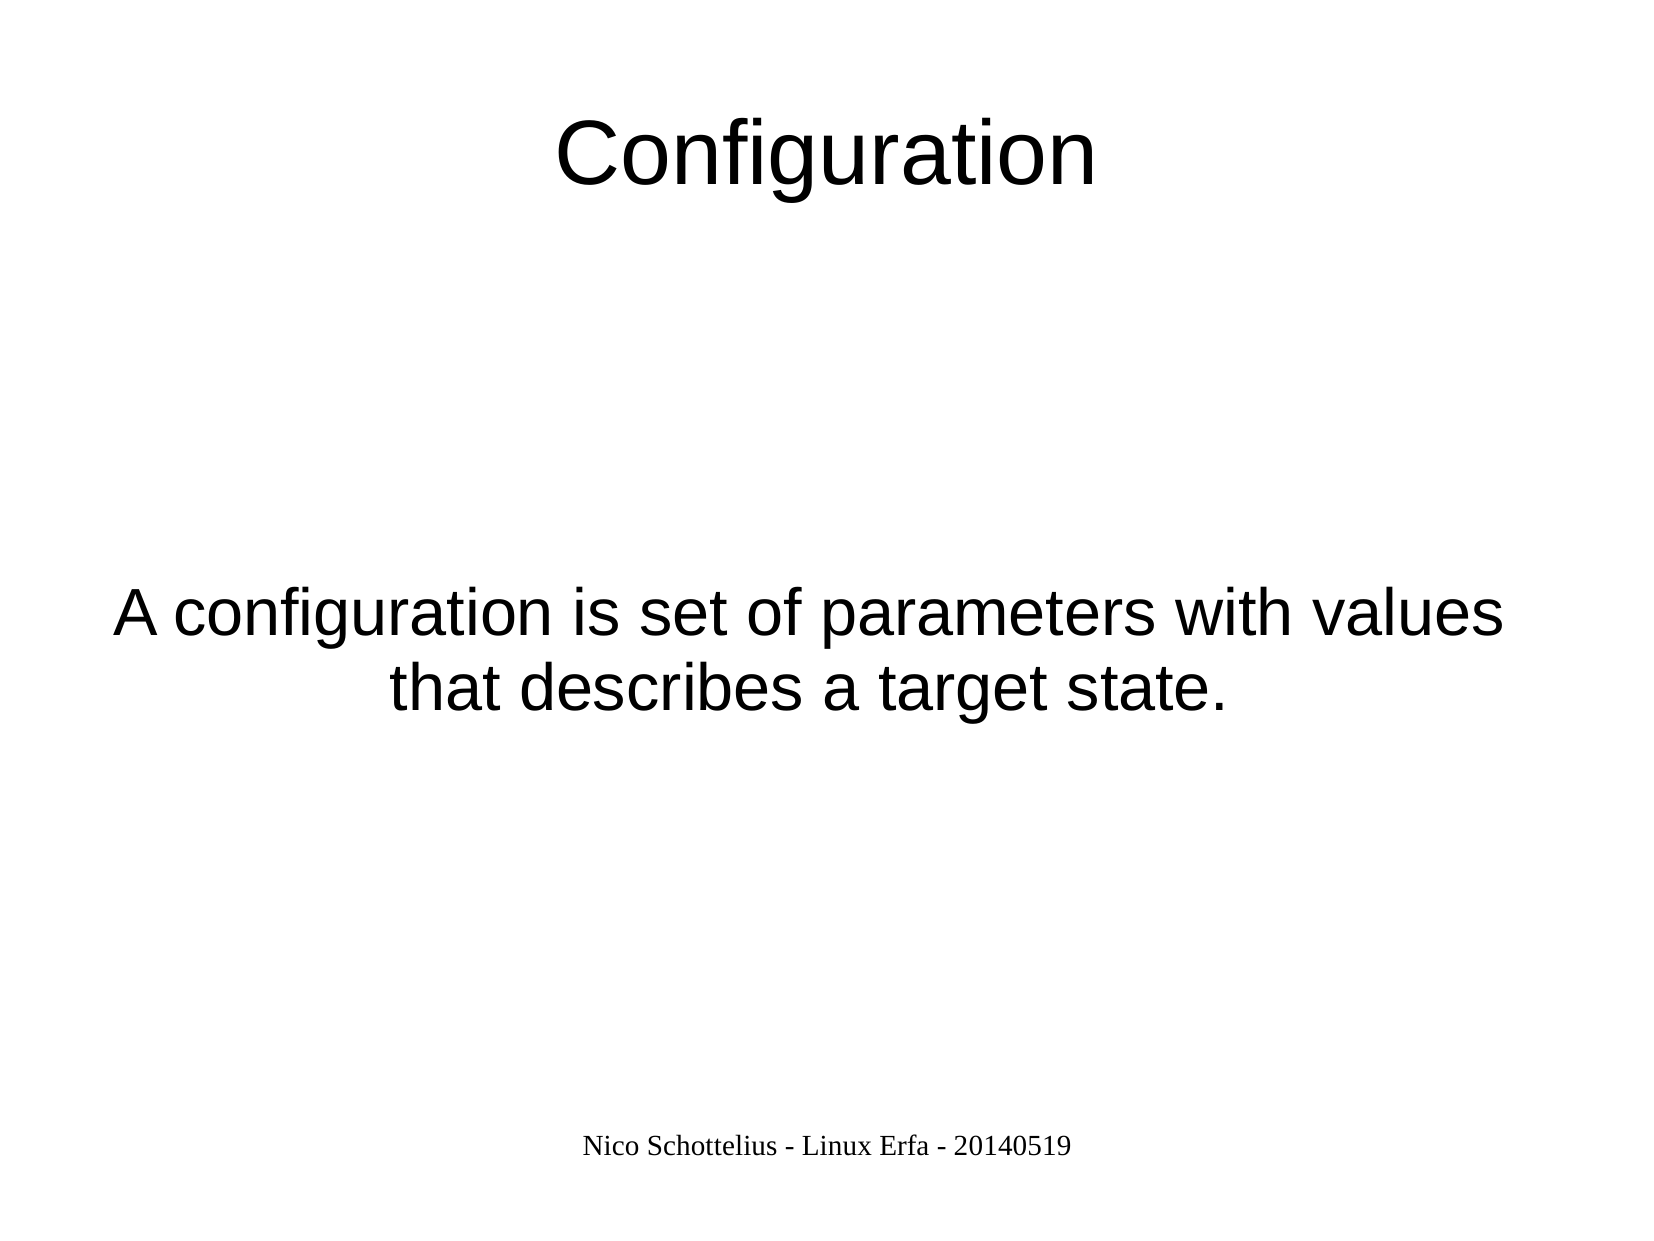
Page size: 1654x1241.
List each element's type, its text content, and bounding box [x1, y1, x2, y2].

title Configuration [82, 49, 1571, 257]
list A configuration is set of parameters with values that describes a target state. [82, 290, 1538, 1010]
